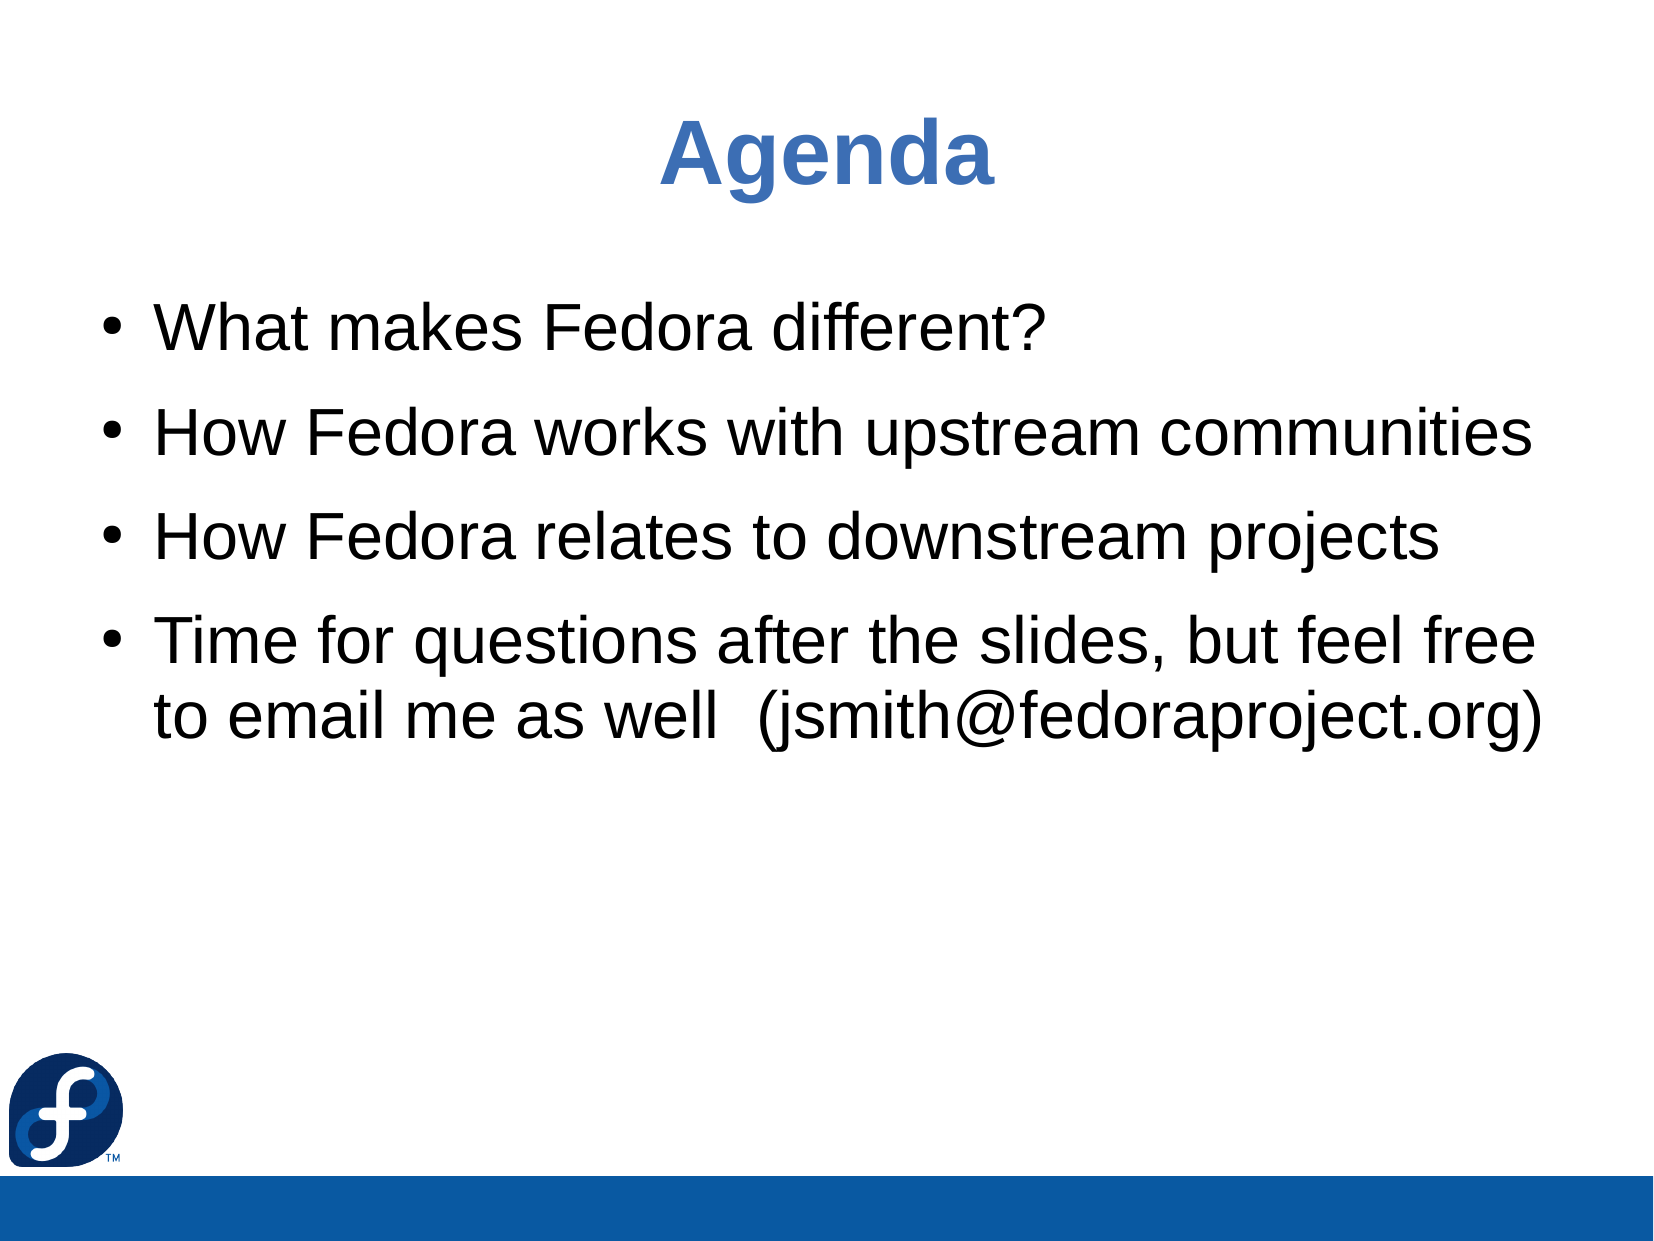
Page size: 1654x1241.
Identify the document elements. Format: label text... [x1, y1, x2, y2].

list What makes Fedora different? How Fedora works with upstream communities How Fedora relates to downstream projects Time for questions after the slides, but feel free to email me as well (jsmith@fedoraproject.org) [82, 290, 1571, 1109]
picture [9, 1053, 123, 1167]
title Agenda [82, 49, 1571, 257]
picture [0, 1176, 1654, 1241]
